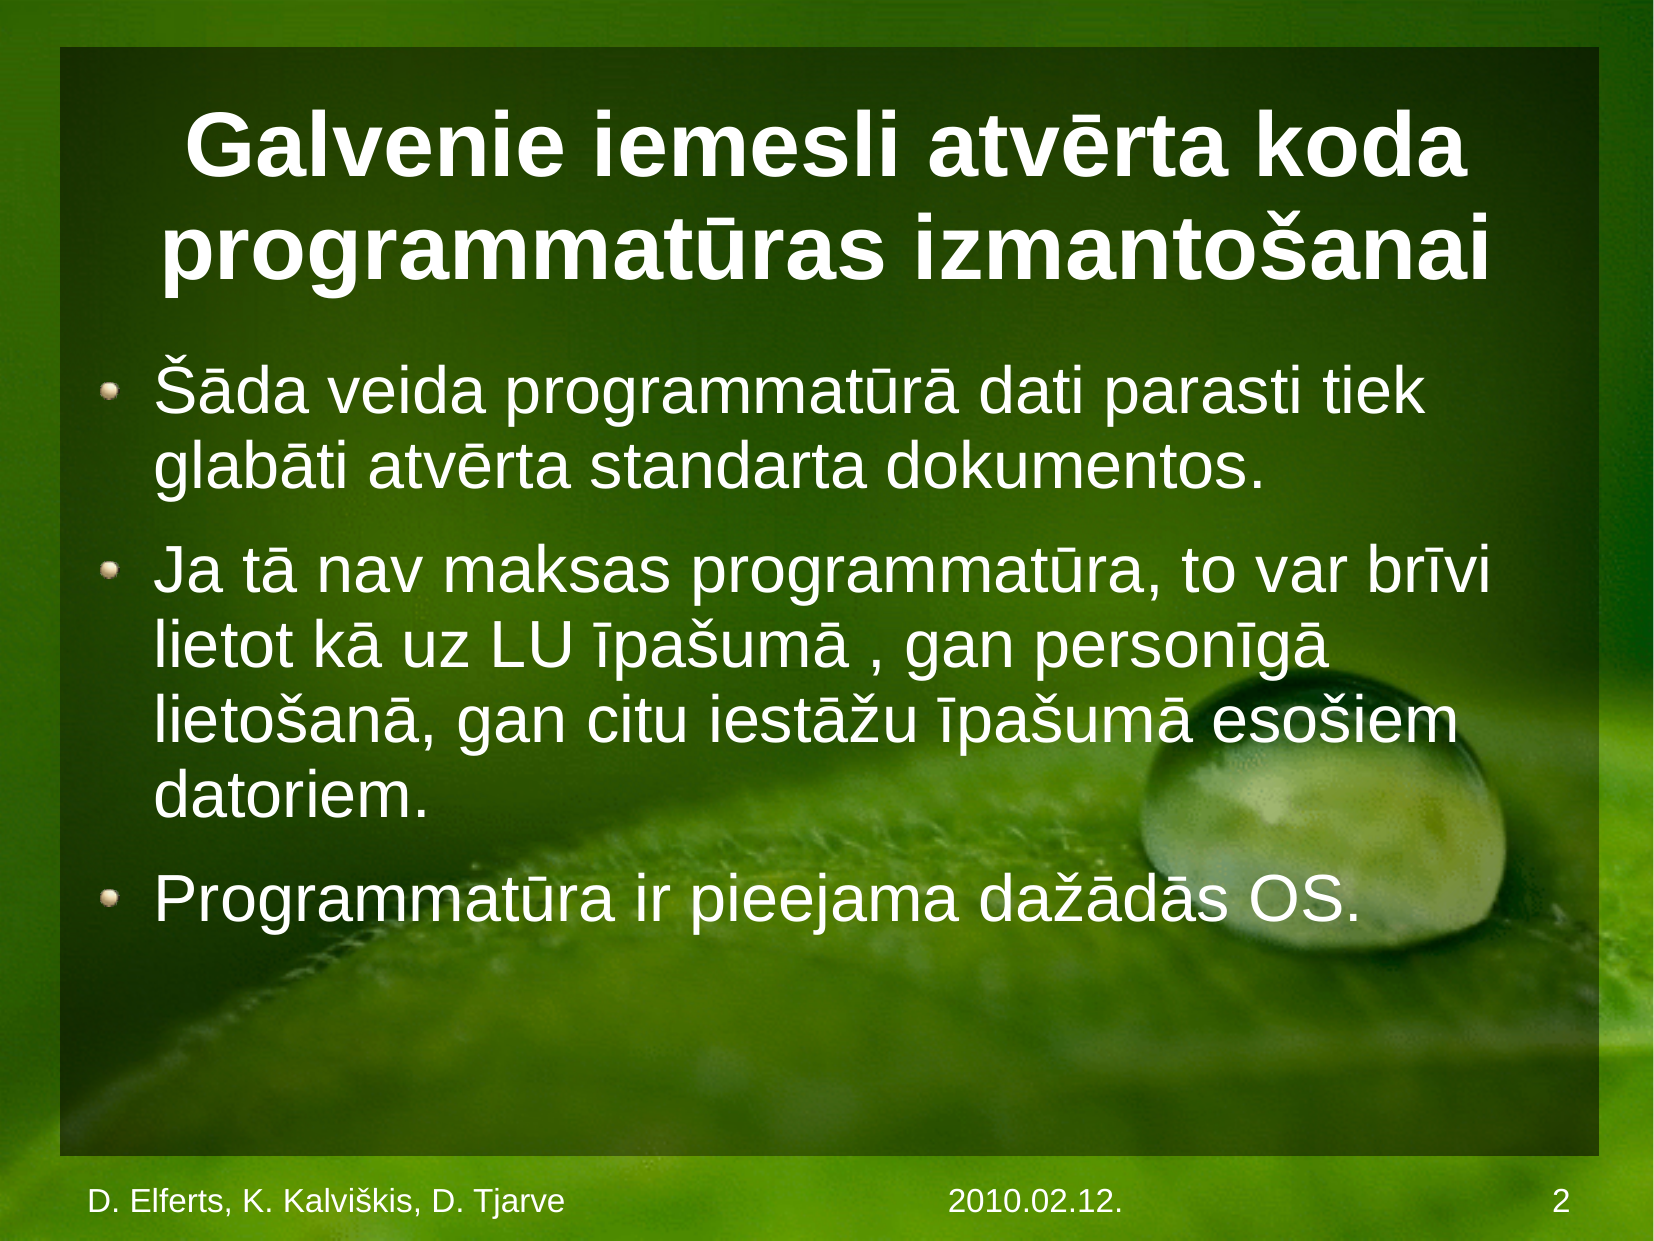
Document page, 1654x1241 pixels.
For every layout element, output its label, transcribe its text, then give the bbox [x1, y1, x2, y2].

picture [0, 0, 1654, 1241]
list Šāda veida programmatūrā dati parasti tiek glabāti atvērta standarta dokumentos. Ja tā nav maksas programmatūra, to var brīvi lietot kā uz LU īpašumā , gan personīgā lietošanā, gan citu iestāžu īpašumā esošiem datoriem. Programmatūra ir pieejama dažādās OS. [82, 353, 1571, 1109]
title Galvenie iemesli atvērta koda programmatūras izmantošanai [82, 73, 1571, 320]
